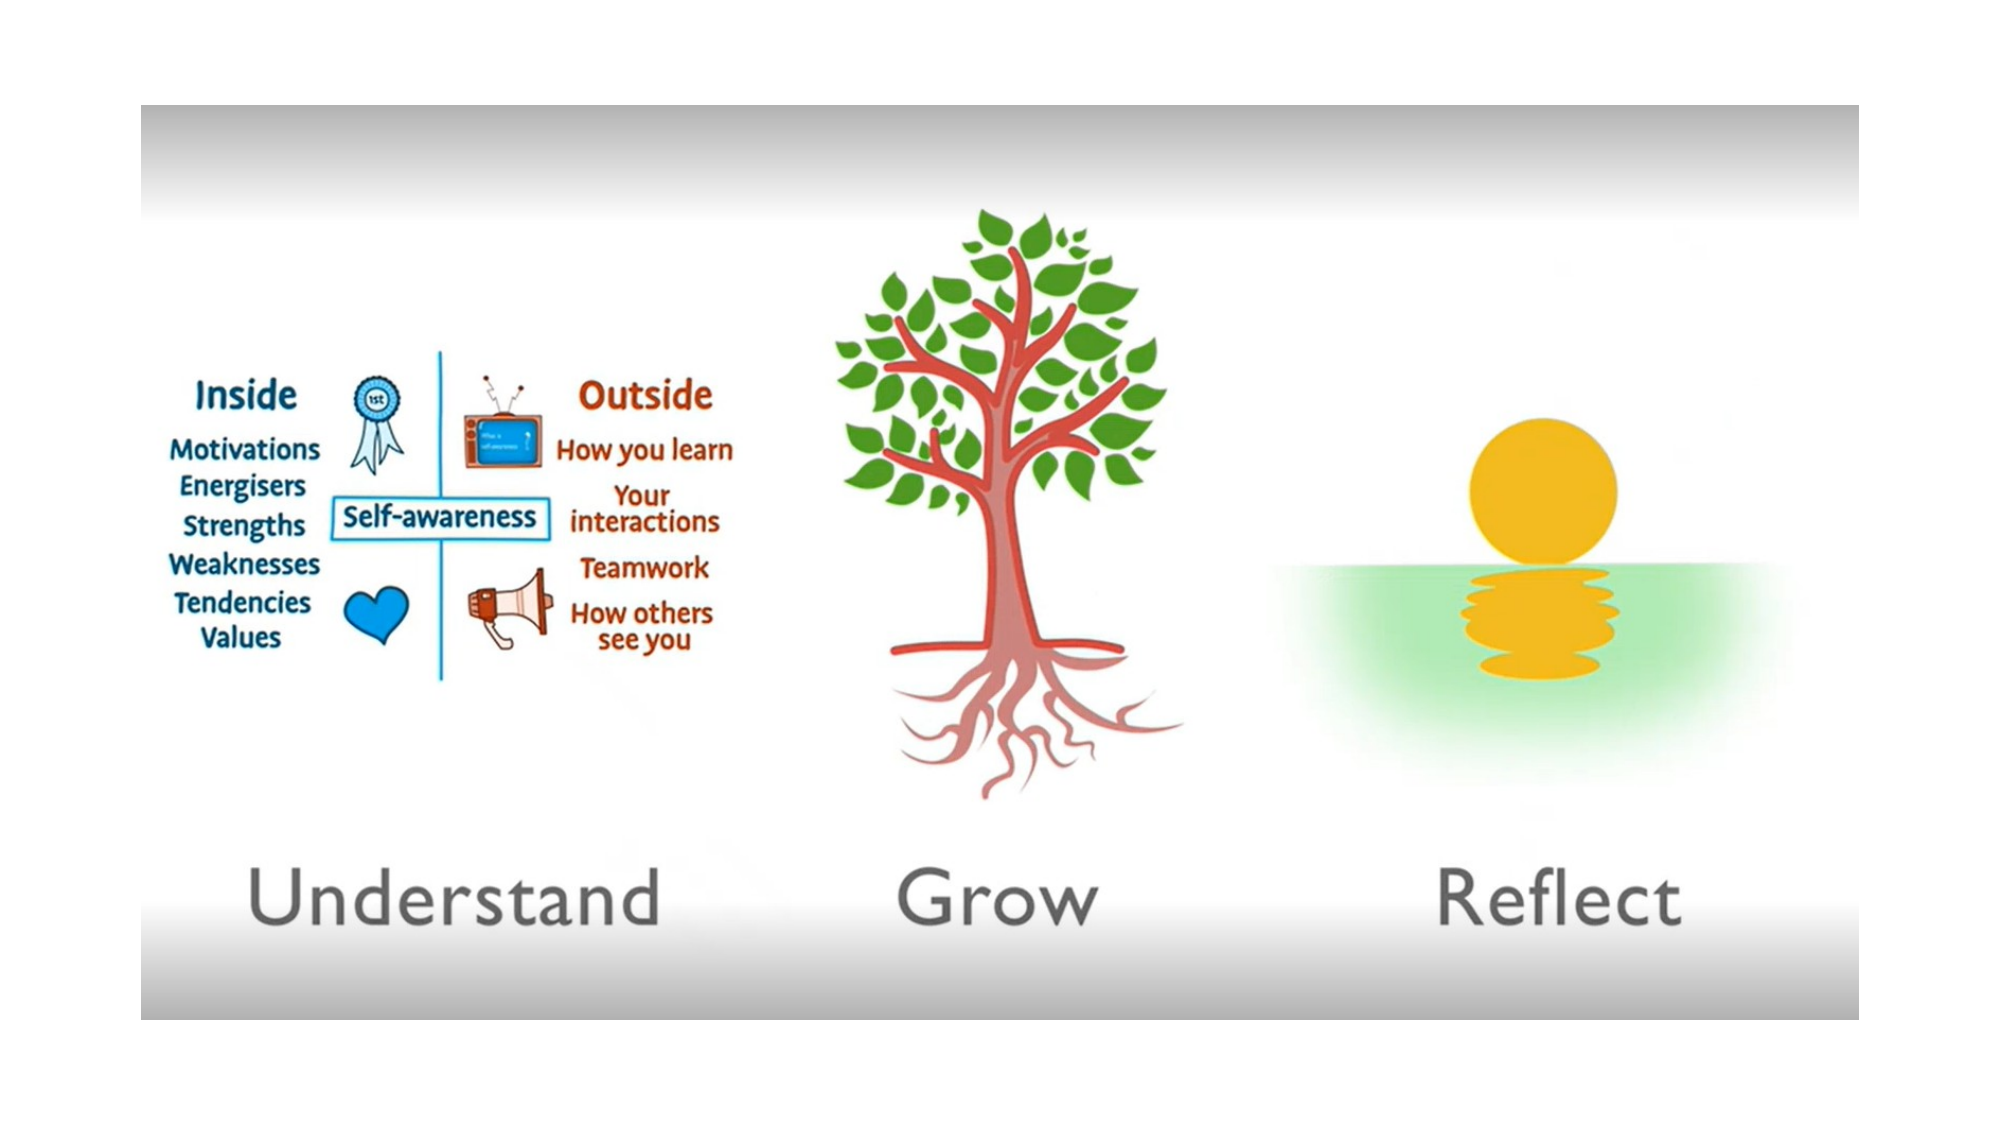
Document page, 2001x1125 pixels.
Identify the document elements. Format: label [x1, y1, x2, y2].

picture [141, 105, 1859, 1020]
